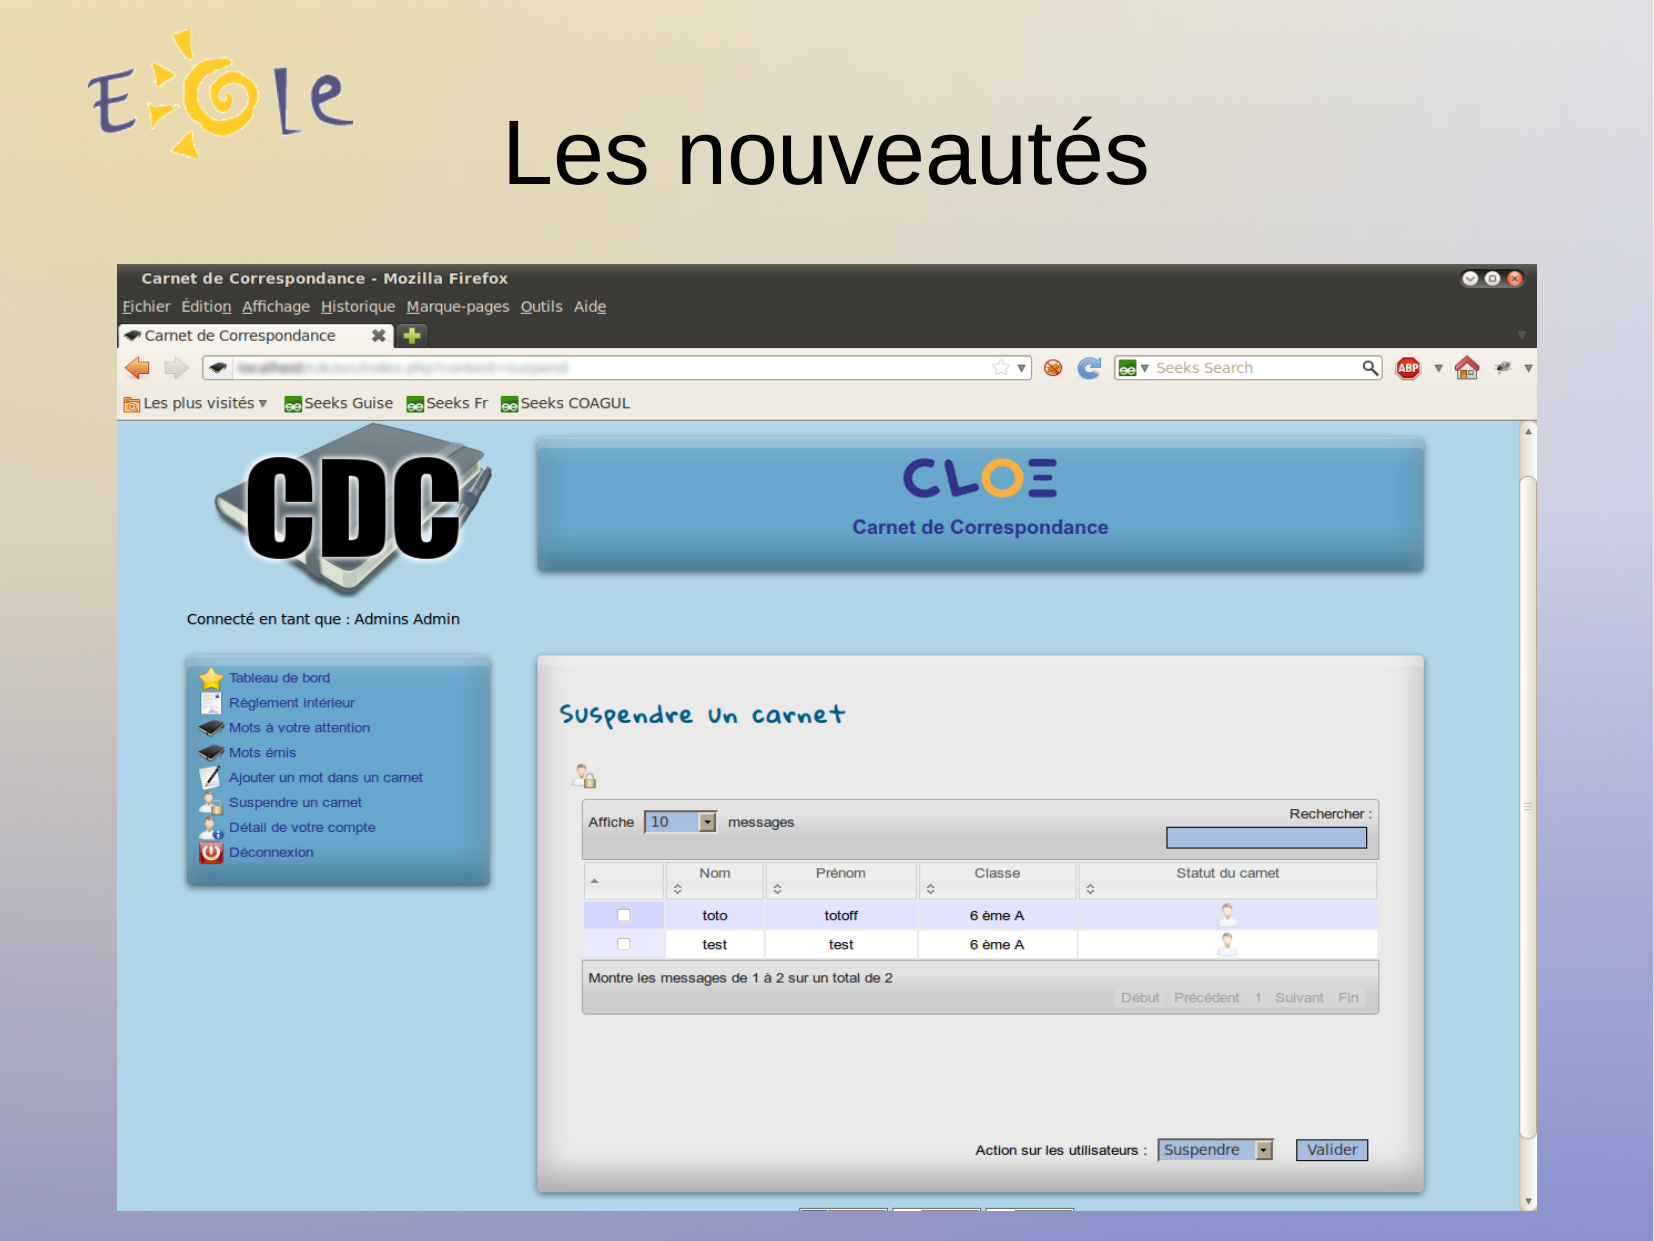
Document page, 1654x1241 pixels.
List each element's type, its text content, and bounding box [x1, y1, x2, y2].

title Les nouveautés [82, 56, 1571, 250]
picture [0, 0, 1654, 1241]
